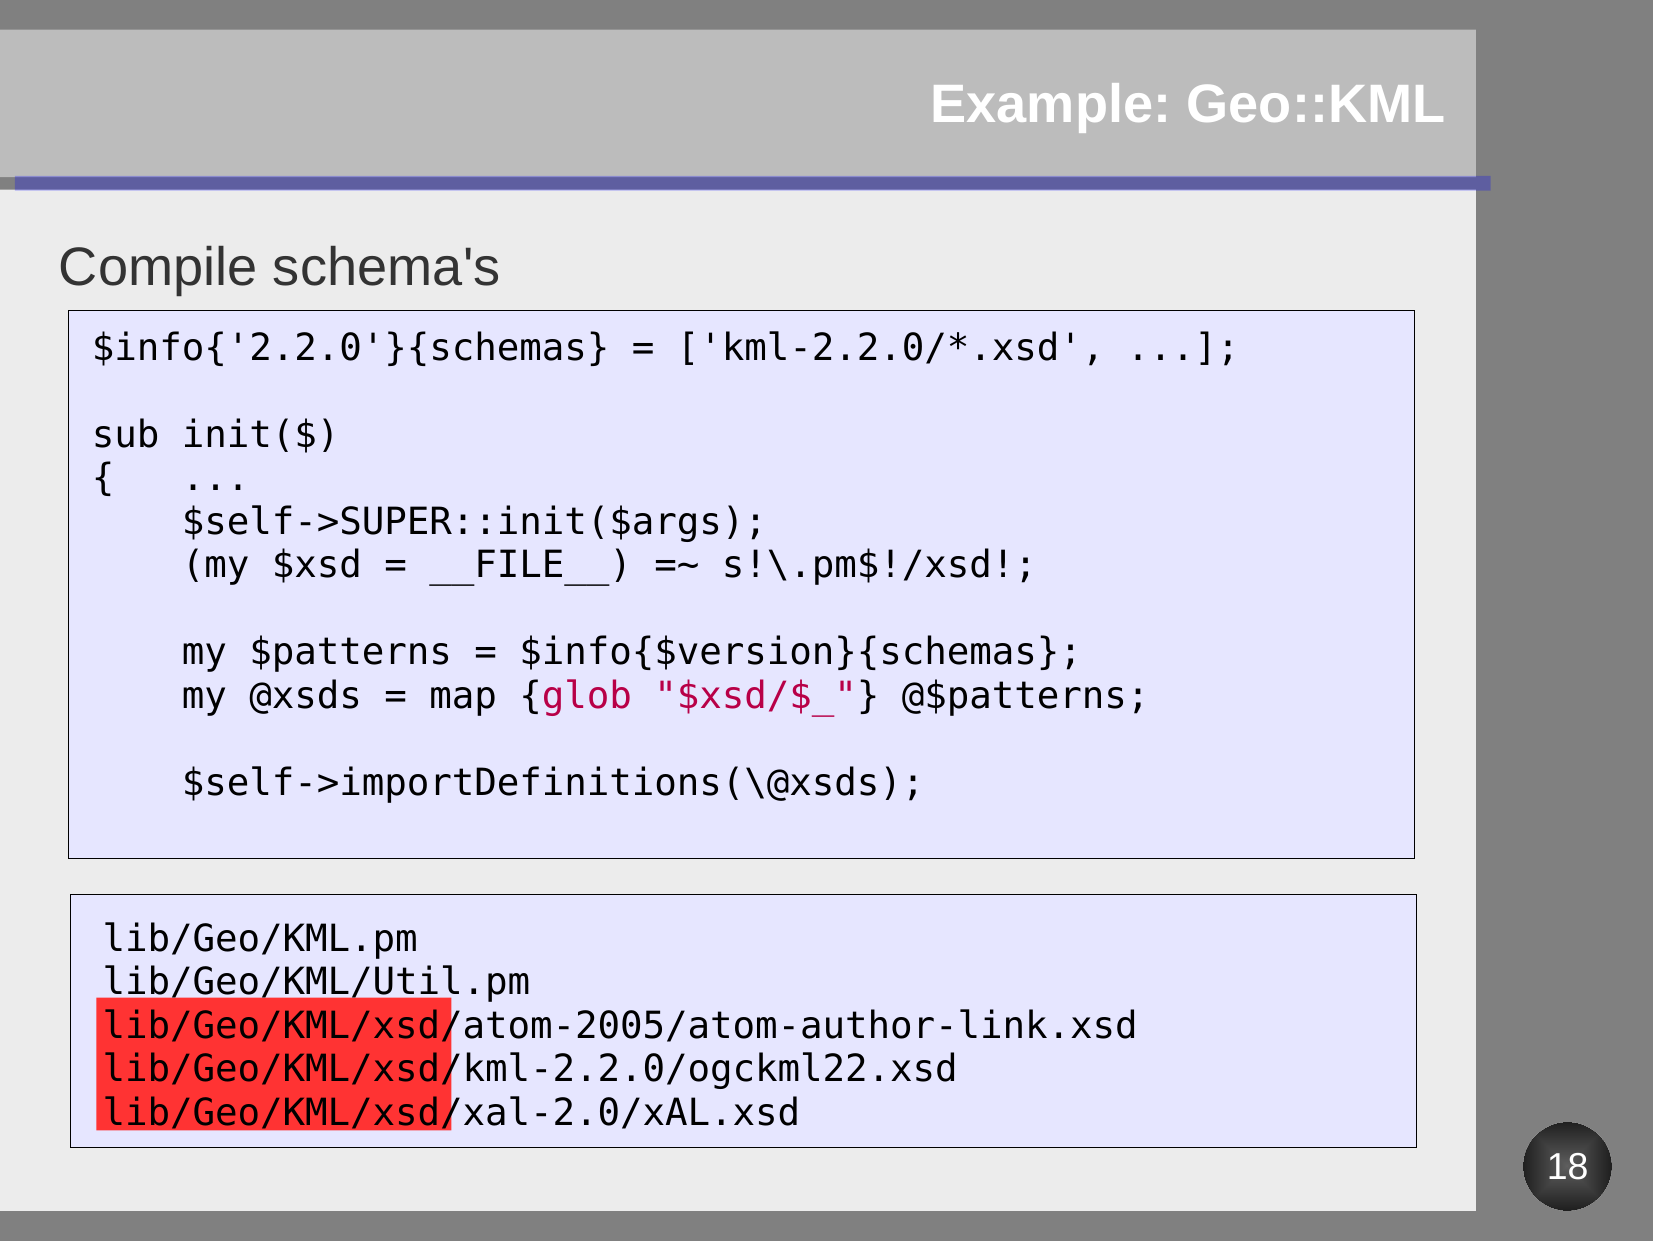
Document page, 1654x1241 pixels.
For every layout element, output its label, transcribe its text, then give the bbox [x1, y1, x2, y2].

text_box [68, 310, 1415, 859]
title Example: Geo::KML [29, 59, 1447, 148]
text_box $info{'2.2.0'}{schemas} = ['kml-2.2.0/*.xsd', ...]; sub init($) { ... $self->SUPER::init($args); (my $xsd = __FILE__) =~ s!\.pm$!/xsd!; my $patterns = $info{$version}{schemas}; my @xsds = map {glob "$xsd/$_"} @$patterns; $self->importDefinitions(\@xsds); [91, 325, 1375, 863]
text_box lib/Geo/KML.pm lib/Geo/KML/Util.pm lib/Geo/KML/xsd/atom-2005/atom-author-link.xsd lib/Geo/KML/xsd/kml-2.2.0/ogckml22.xsd lib/Geo/KML/xsd/xal-2.0/xAL.xsd [102, 916, 1138, 1135]
text_box [70, 894, 1417, 1148]
list Compile schema's [58, 236, 1417, 309]
